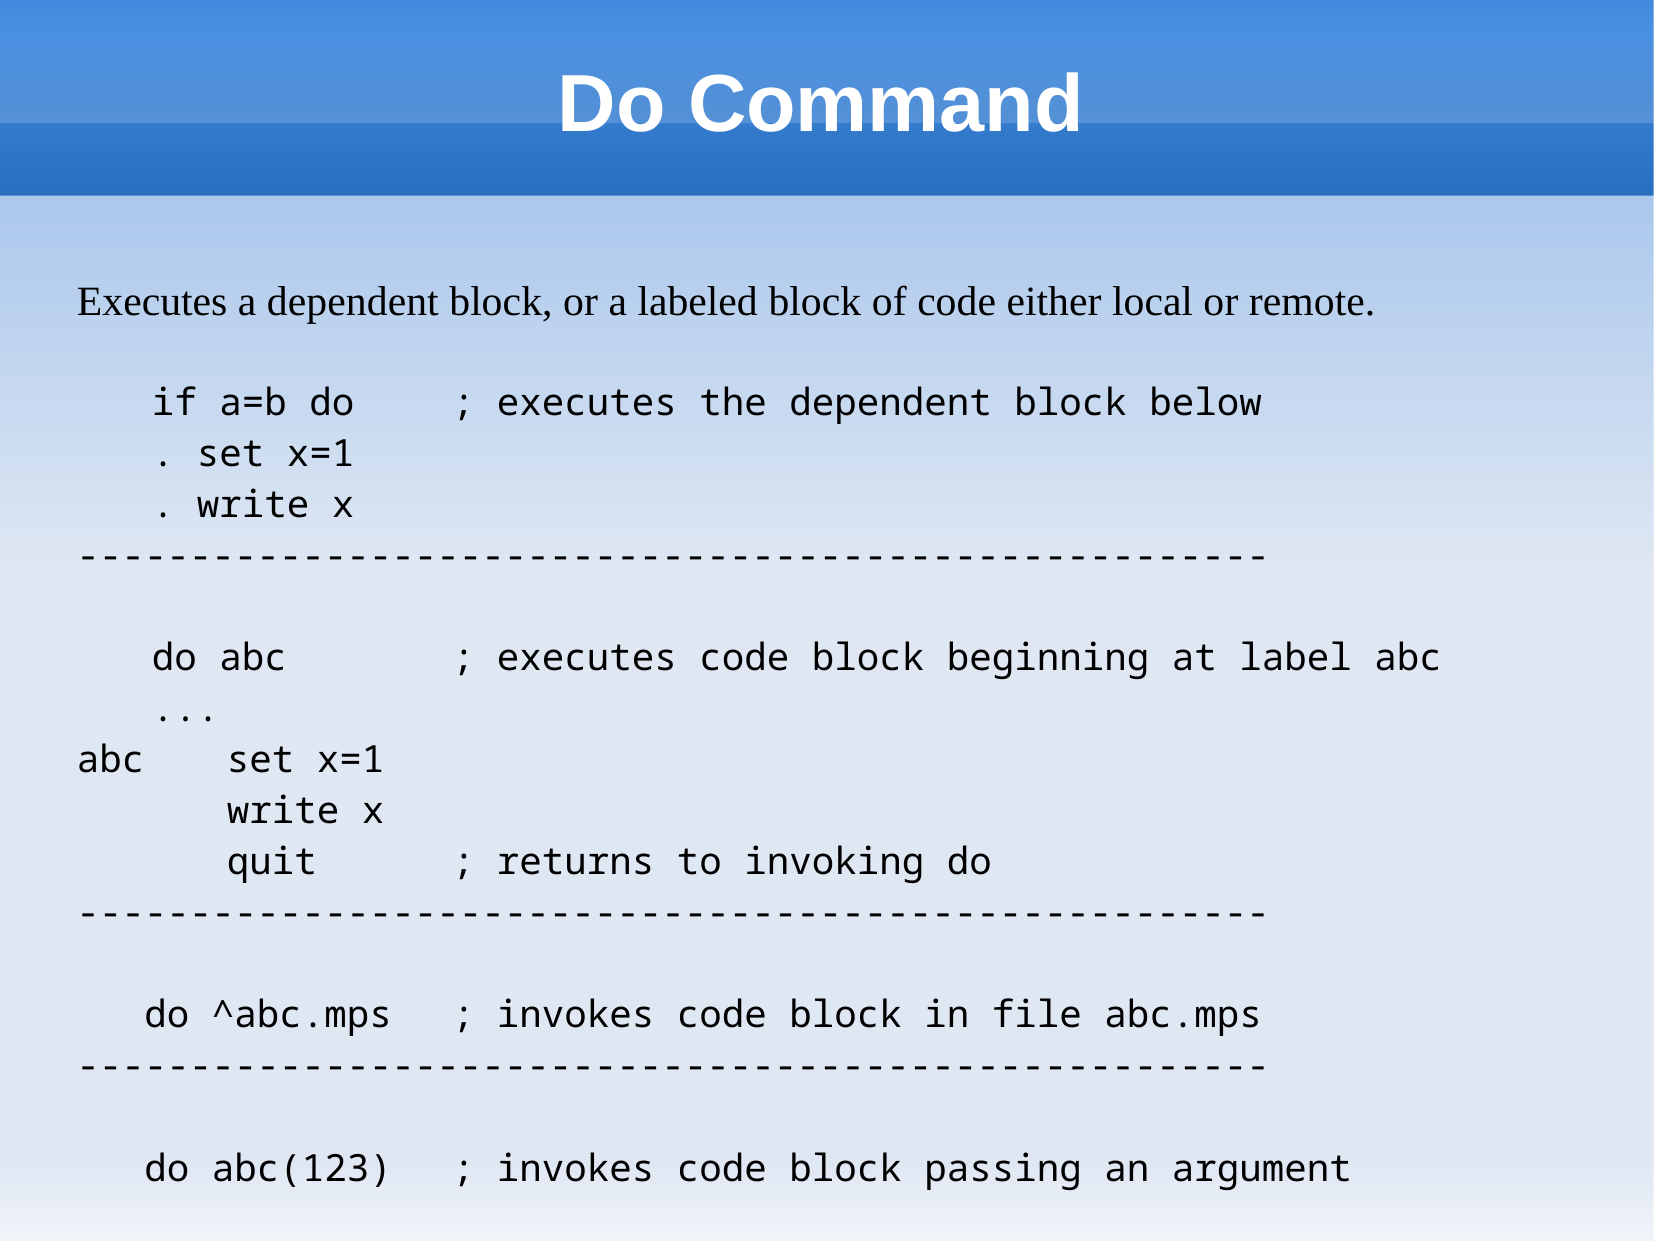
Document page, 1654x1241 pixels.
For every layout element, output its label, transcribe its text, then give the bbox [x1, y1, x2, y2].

list Executes a dependent block, or a labeled block of code either local or remote. if a=b do ; executes the dependent block below . set x=1 . write x ----------------------------------------------------- do abc ; executes code block beginning at label abc ... abc set x=1 write x quit ; returns to invoking do ----------------------------------------------------- do ^abc.mps ; invokes code block in file abc.mps ----------------------------------------------------- do abc(123) ; invokes code block passing an argument [76, 278, 1565, 1097]
picture [0, 0, 1654, 1241]
title Do Command [76, 0, 1565, 208]
